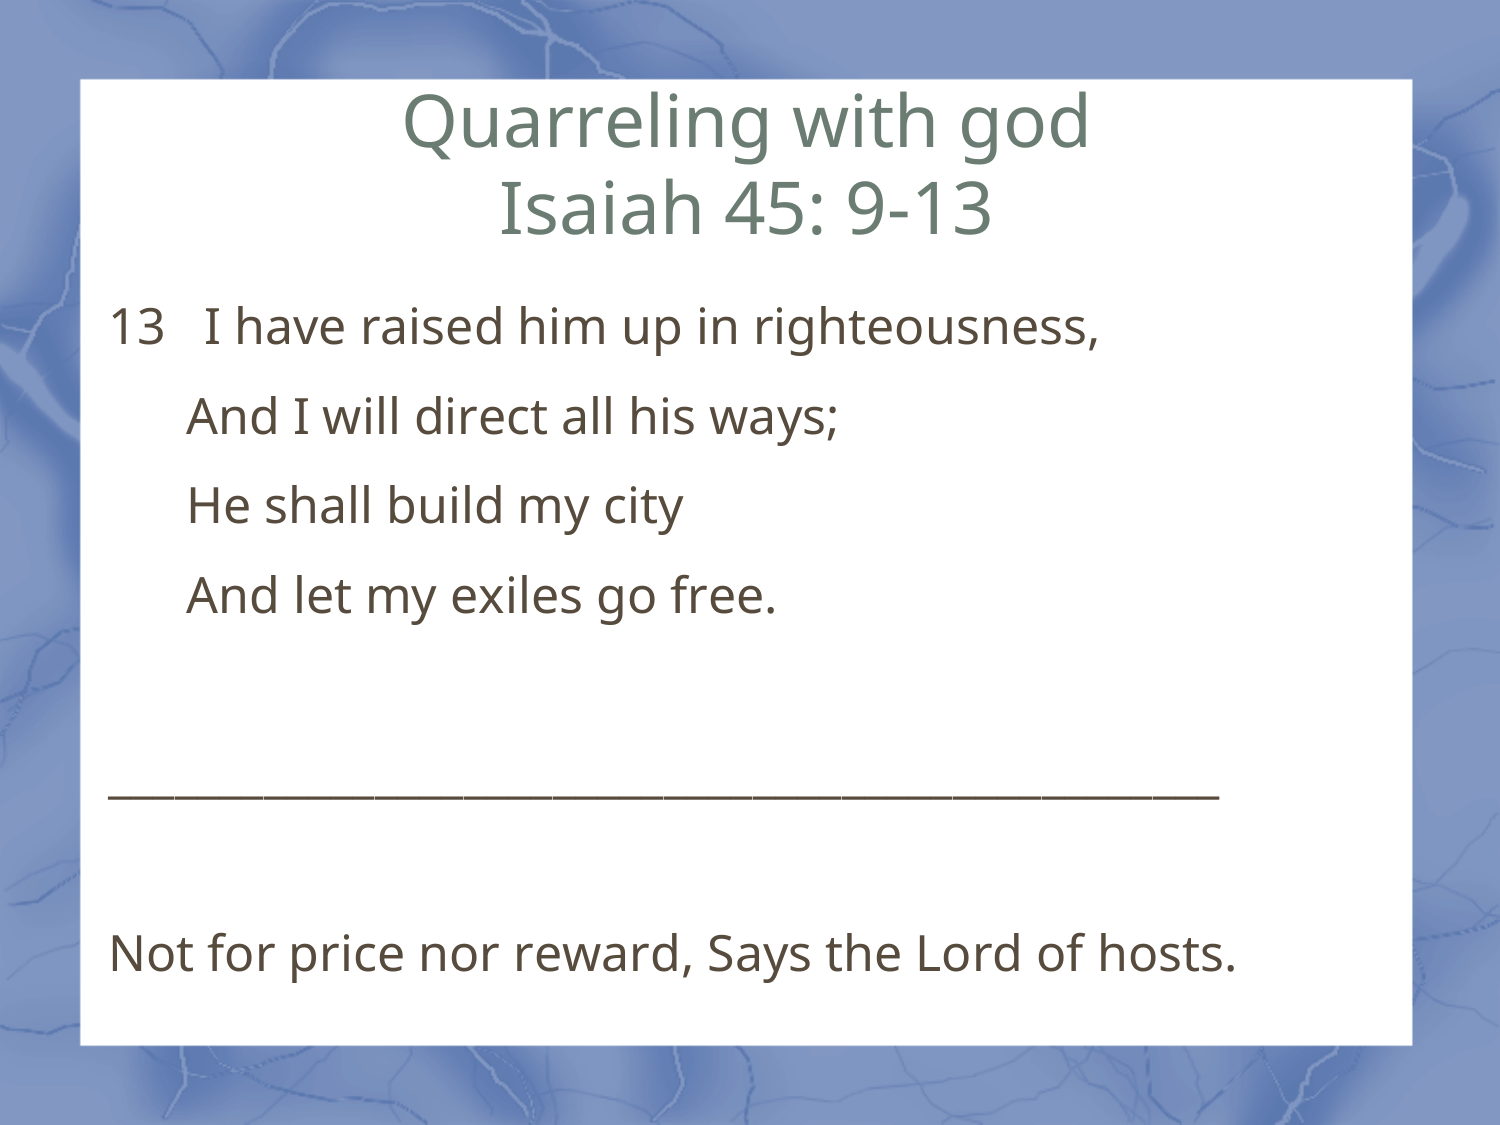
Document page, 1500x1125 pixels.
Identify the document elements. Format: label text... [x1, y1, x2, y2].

list 13 I have raised him up in righteousness, And I will direct all his ways; He shall build my city And let my exiles go free. __________________________________________________ Not for price nor reward, Says the Lord of hosts. [75, 287, 1425, 1005]
title Quarreling with god Isaiah 45: 9-13 [69, 66, 1425, 238]
picture [0, 0, 1500, 1125]
